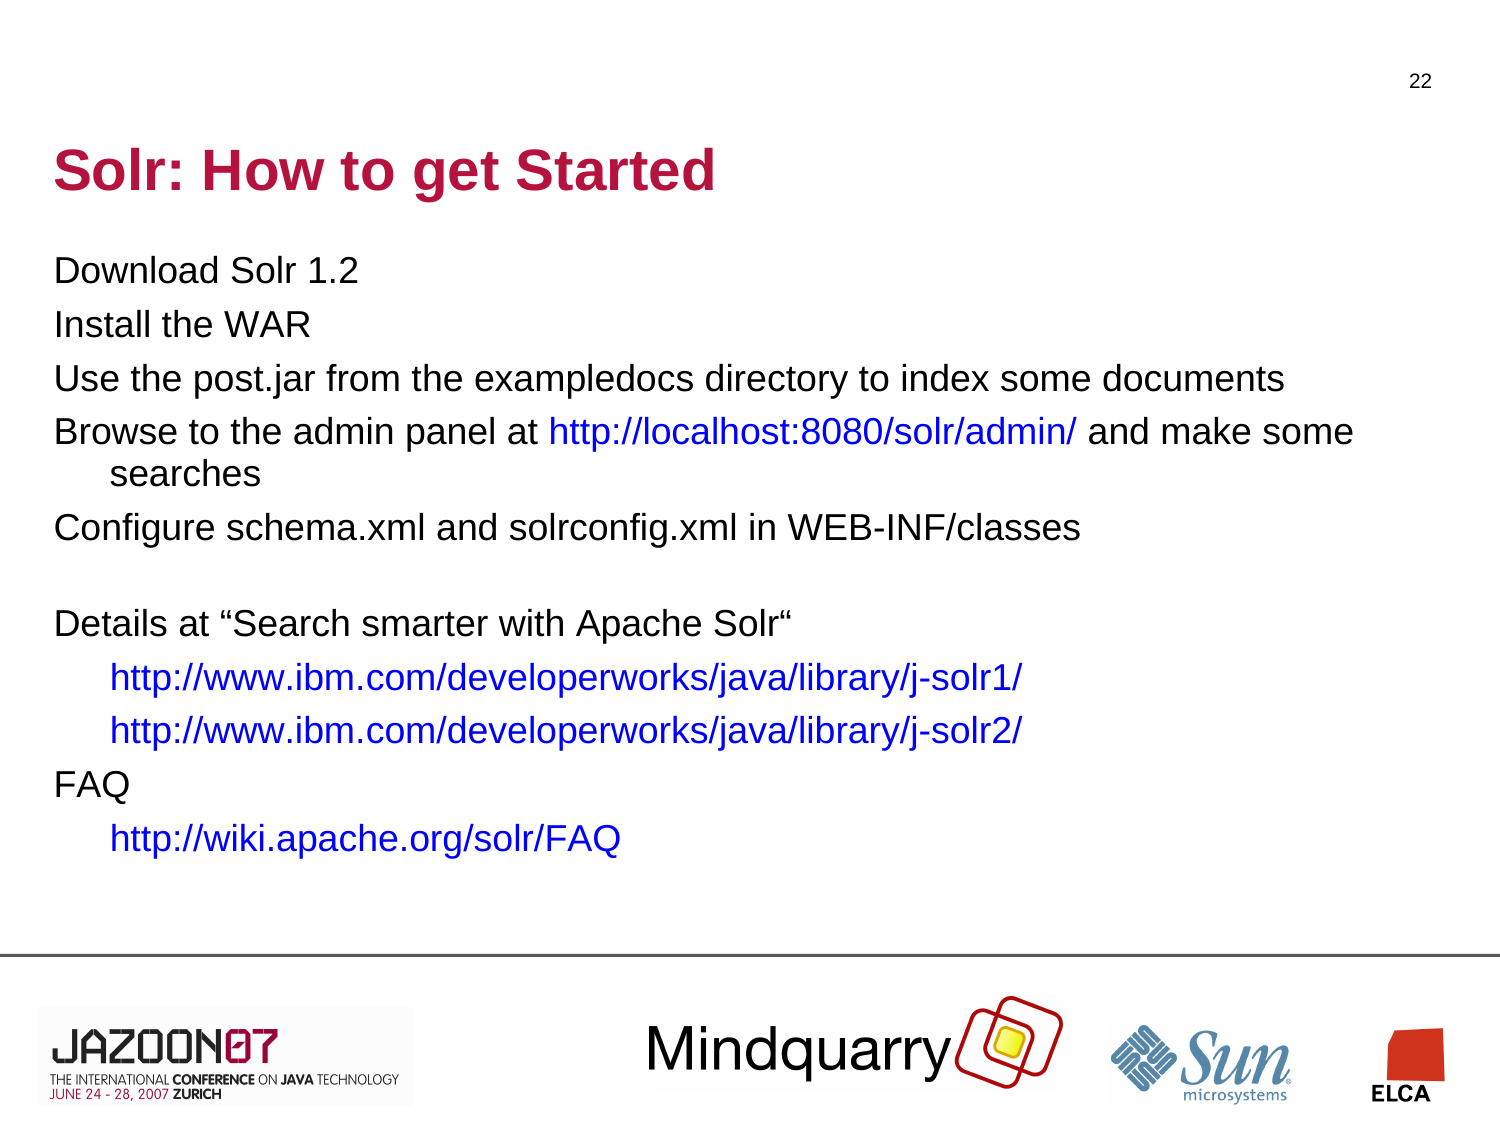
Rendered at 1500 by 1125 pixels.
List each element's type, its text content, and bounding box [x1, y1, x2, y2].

list Download Solr 1.2 Install the WAR Use the post.jar from the exampledocs directory to index some documents Browse to the admin panel at http://localhost:8080/solr/admin/ and make some searches Configure schema.xml and solrconfig.xml in WEB-INF/classes Details at “Search smarter with Apache Solr“ http://www.ibm.com/developerworks/java/library/j-solr1/ http://www.ibm.com/developerworks/java/library/j-solr2/ FAQ http://wiki.apache.org/solr/FAQ [53, 249, 1451, 953]
picture [38, 1007, 413, 1106]
title Solr: How to get Started [53, 119, 1447, 231]
picture [649, 996, 1063, 1093]
picture [1370, 1025, 1446, 1105]
picture [1107, 1021, 1294, 1107]
